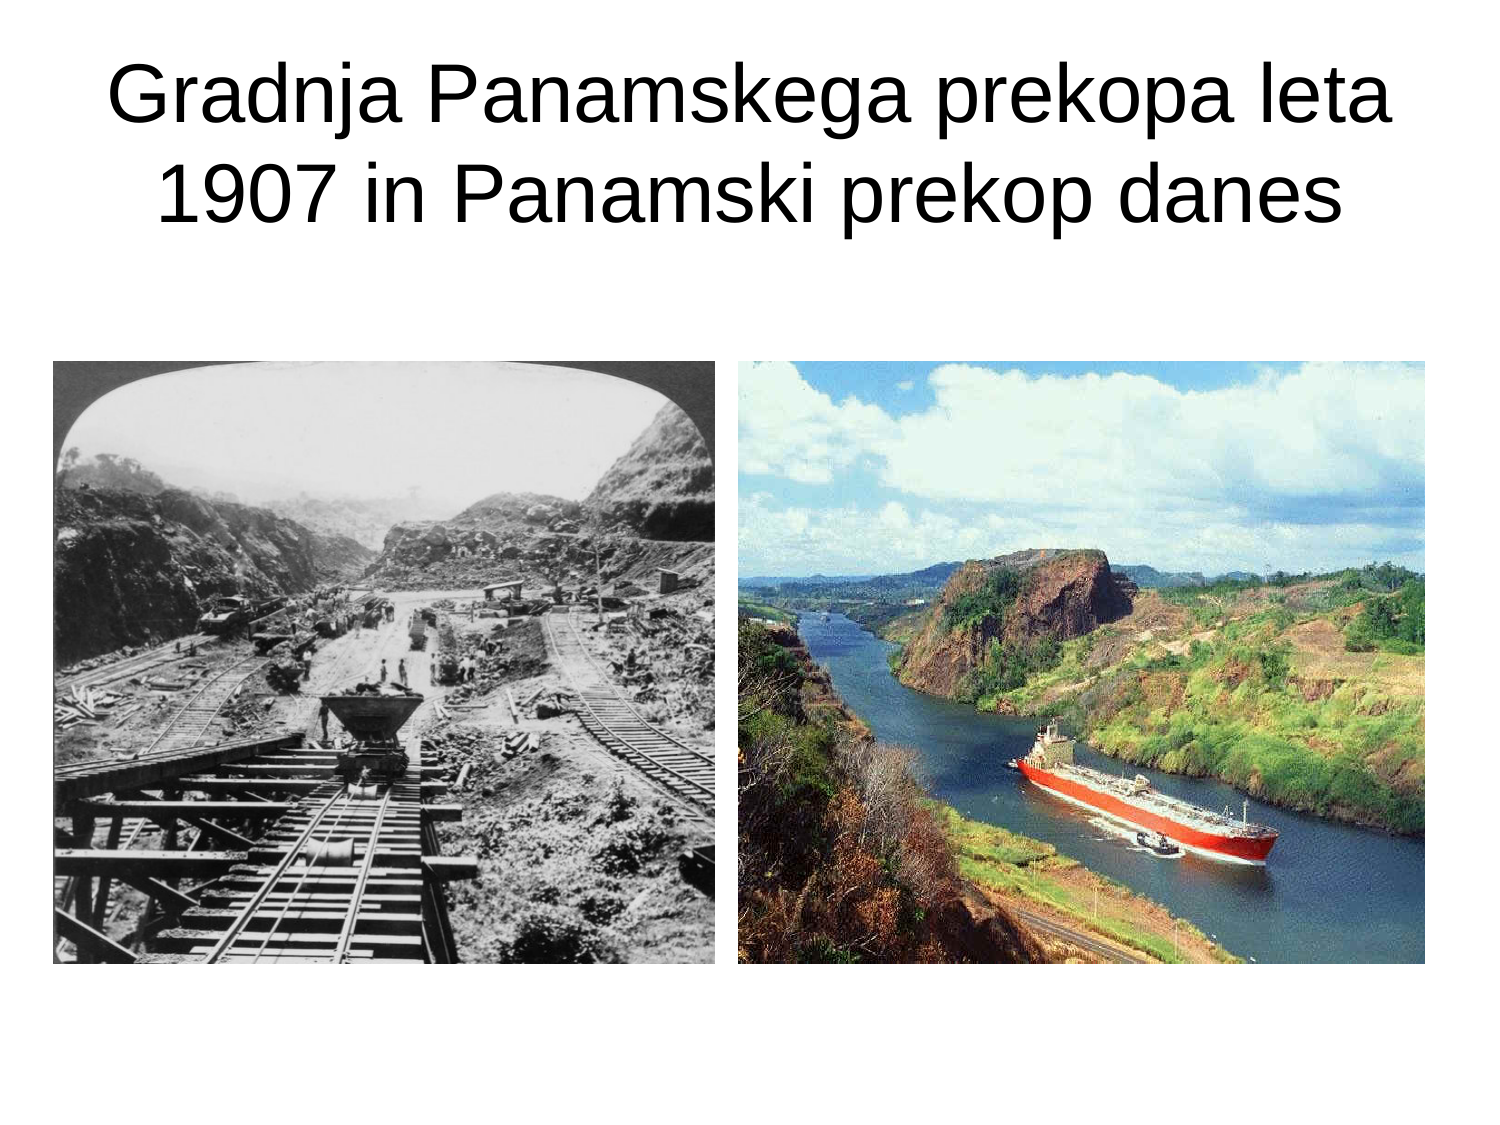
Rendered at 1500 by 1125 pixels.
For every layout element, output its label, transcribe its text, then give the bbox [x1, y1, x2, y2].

picture [53, 361, 715, 965]
picture [738, 361, 1425, 965]
title Gradnja Panamskega prekopa leta 1907 in Panamski prekop danes [75, 45, 1425, 233]
